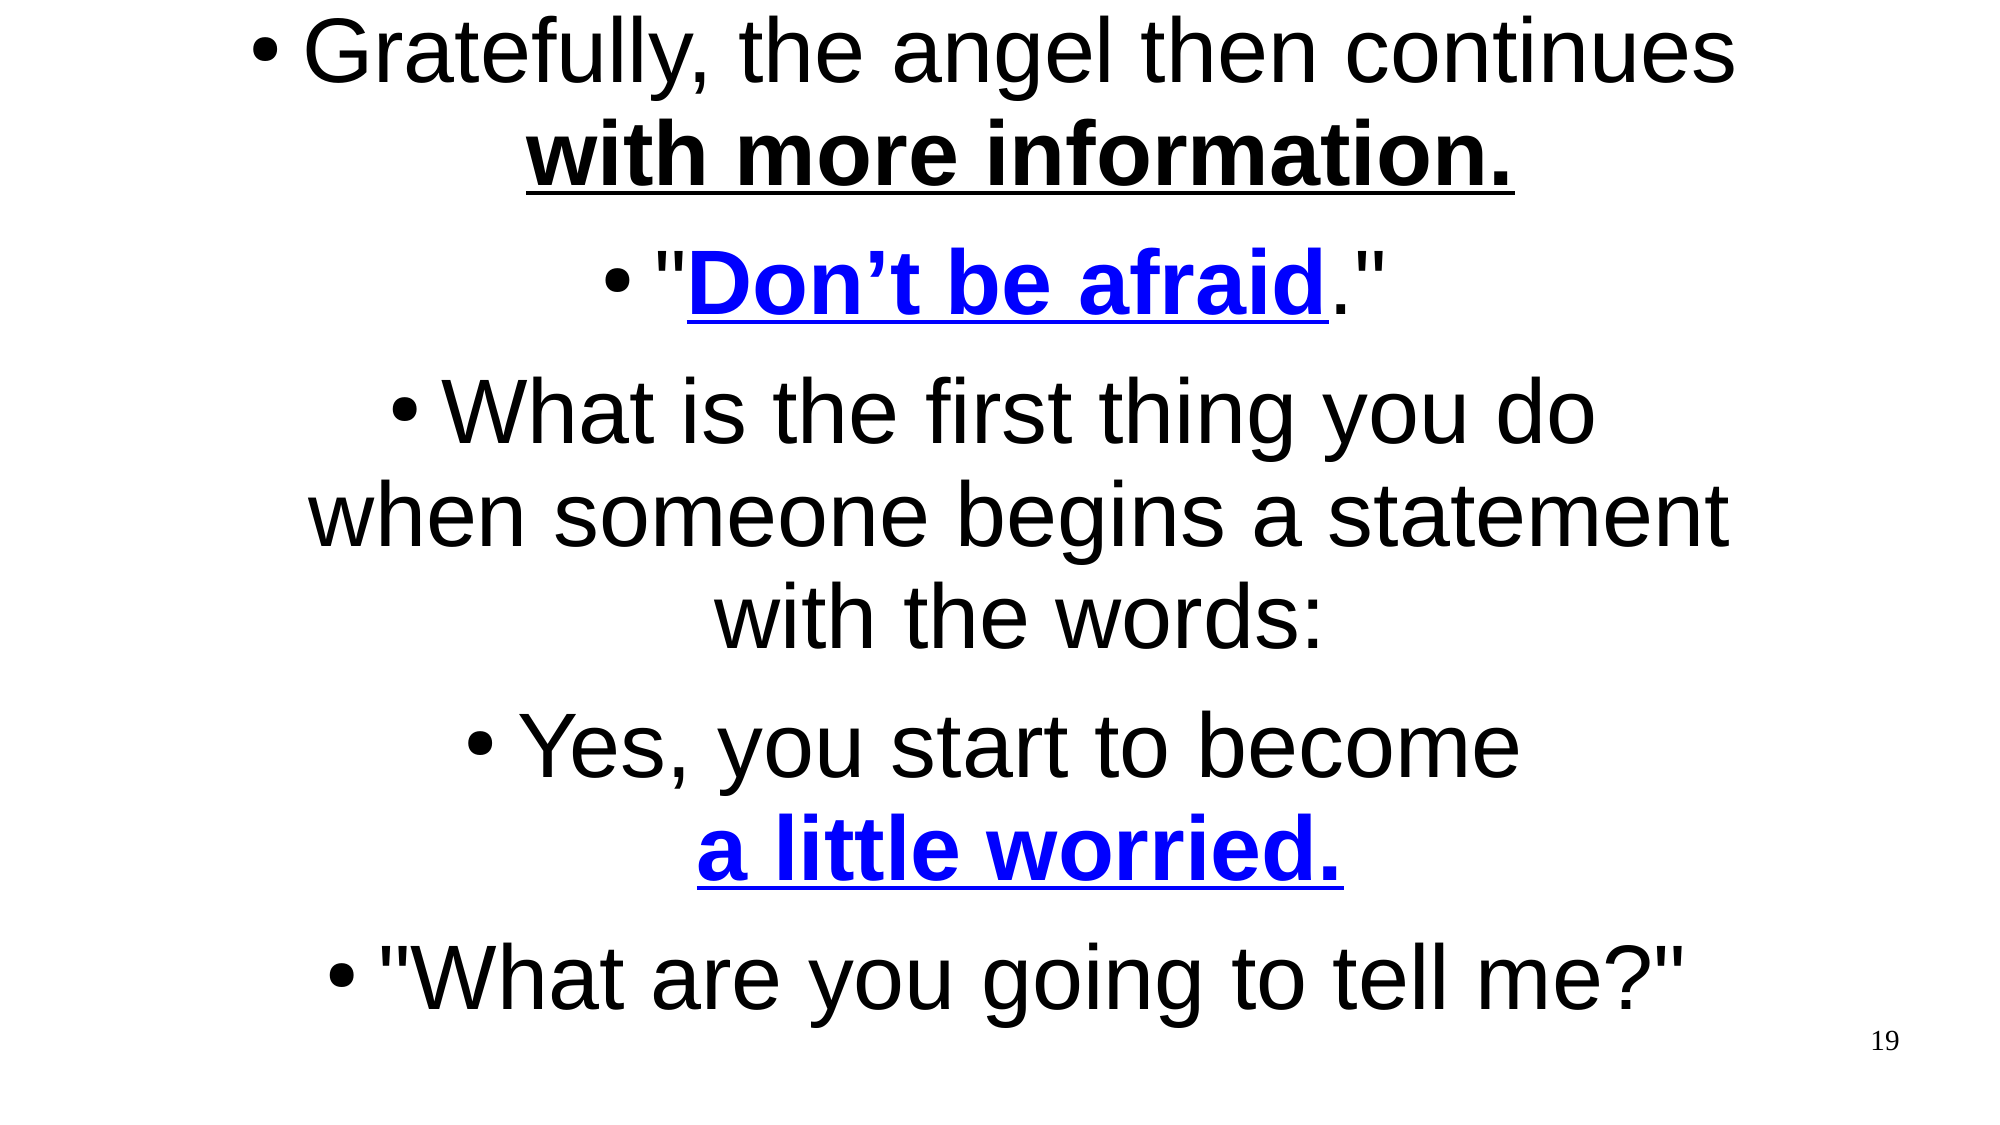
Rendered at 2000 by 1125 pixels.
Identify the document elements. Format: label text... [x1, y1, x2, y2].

list Gratefully, the angel then continues with more information. "Don’t be afraid." What is the first thing you do when someone begins a statement with the words: Yes, you start to become a little worried. "What are you going to tell me?" [0, 0, 1996, 1123]
